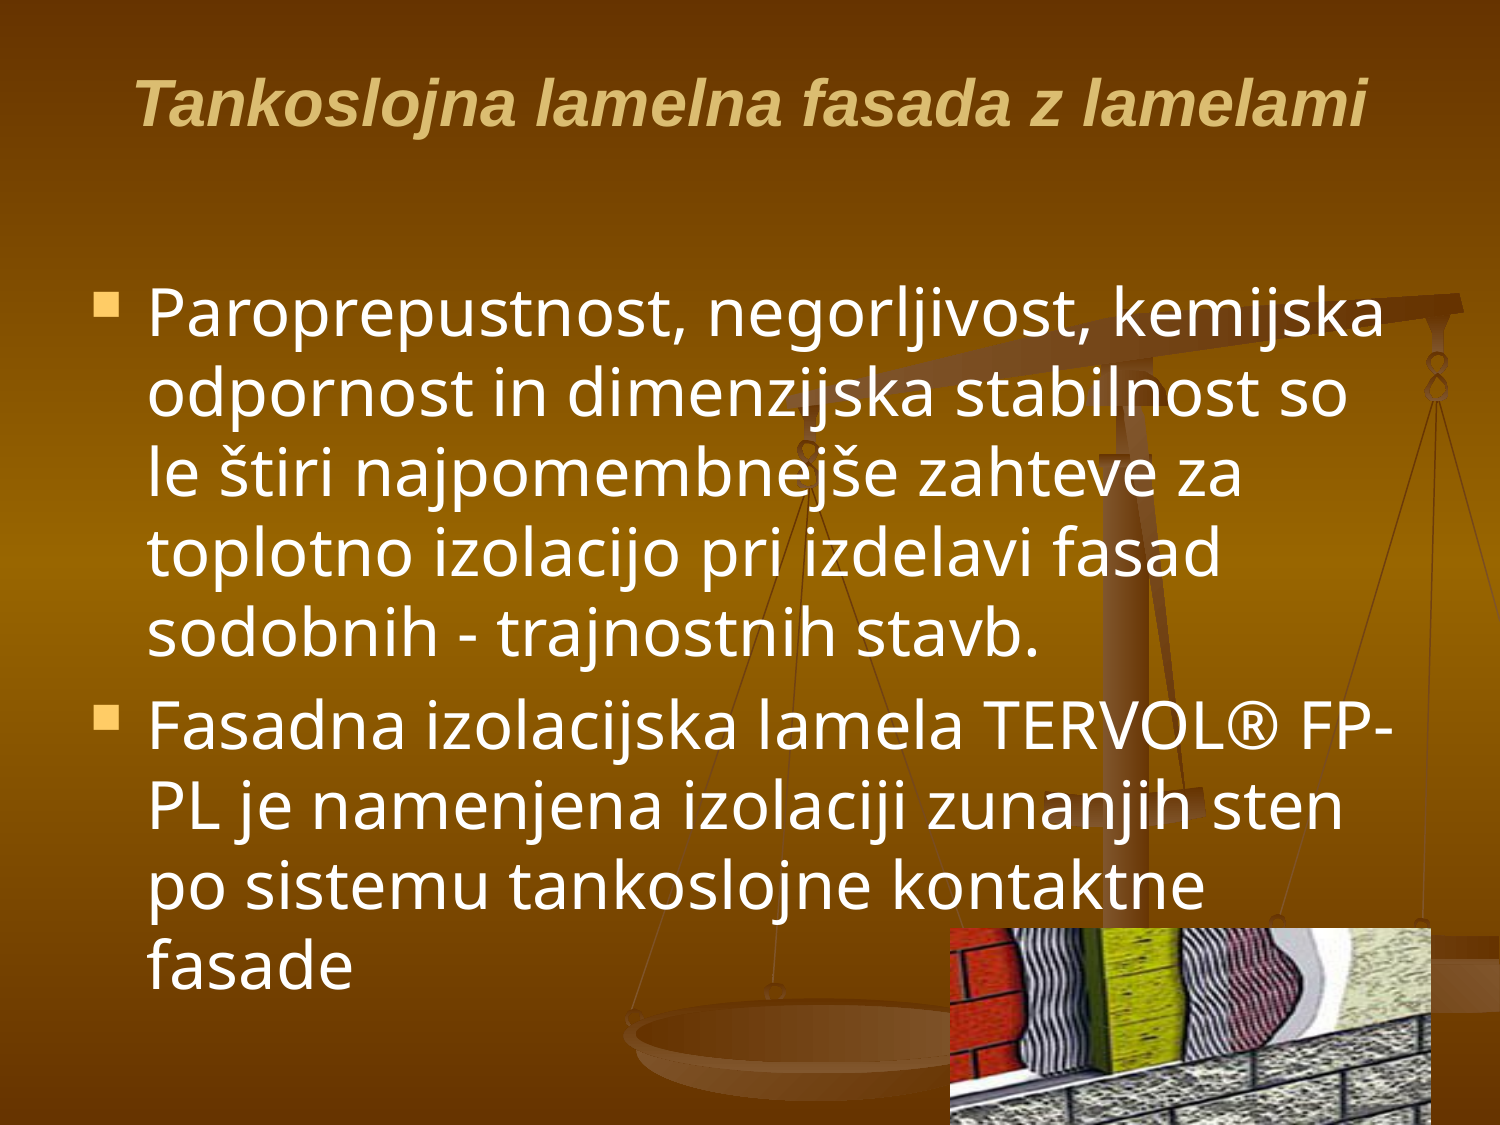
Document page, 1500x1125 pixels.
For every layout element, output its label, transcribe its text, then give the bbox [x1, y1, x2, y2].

picture [950, 928, 1431, 1125]
title Tankoslojna lamelna fasada z lamelami [75, 45, 1425, 234]
list Paroprepustnost, negorljivost, kemijska odpornost in dimenzijska stabilnost so le štiri najpomembnejše zahteve za toplotno izolacijo pri izdelavi fasad sodobnih - trajnostnih stavb. Fasadna izolacijska lamela TERVOL® FP-PL je namenjena izolaciji zunanjih sten po sistemu tankoslojne kontaktne fasade [75, 262, 1425, 1006]
